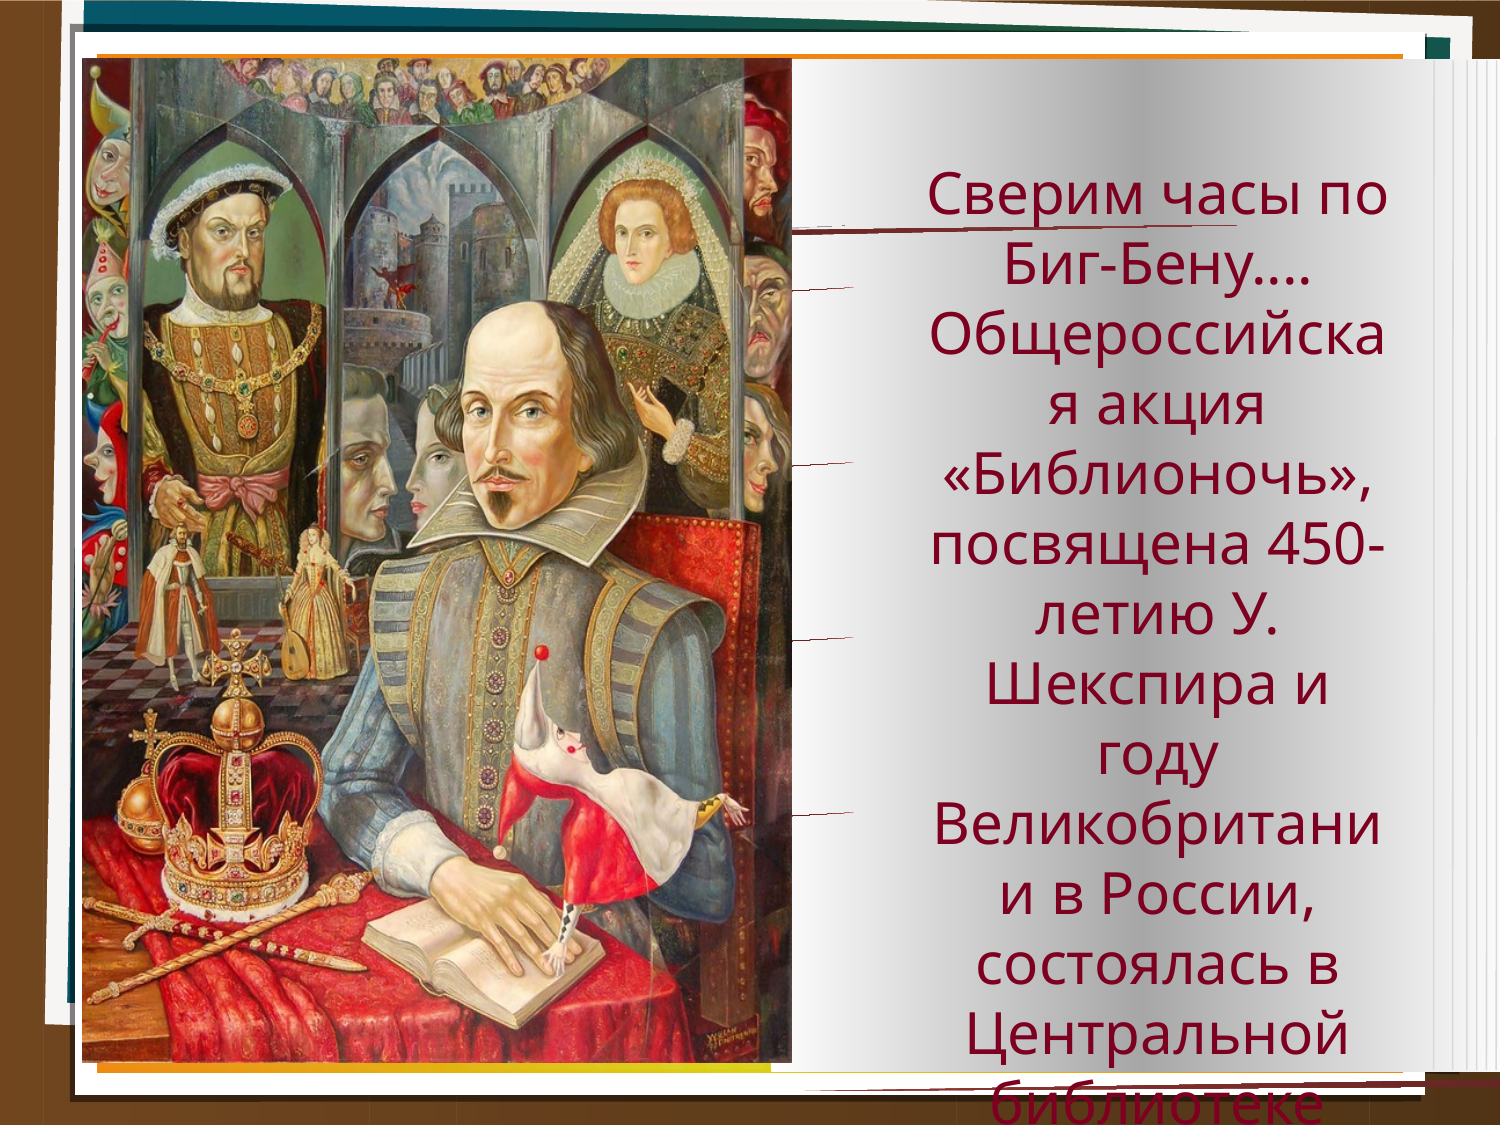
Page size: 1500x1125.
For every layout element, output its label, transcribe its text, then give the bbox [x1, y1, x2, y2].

picture [82, 58, 792, 1063]
text_box [771, 59, 1500, 1072]
text_box Сверим часы по Биг-Бену.... Общероссийская акция «Библионочь», посвящена 450-летию У. Шекспира и году Великобритании в России, состоялась в Центральной библиотеке имени М.А.Шолохова ... [909, 148, 1407, 1125]
text_box [1407, 1079, 1500, 1087]
